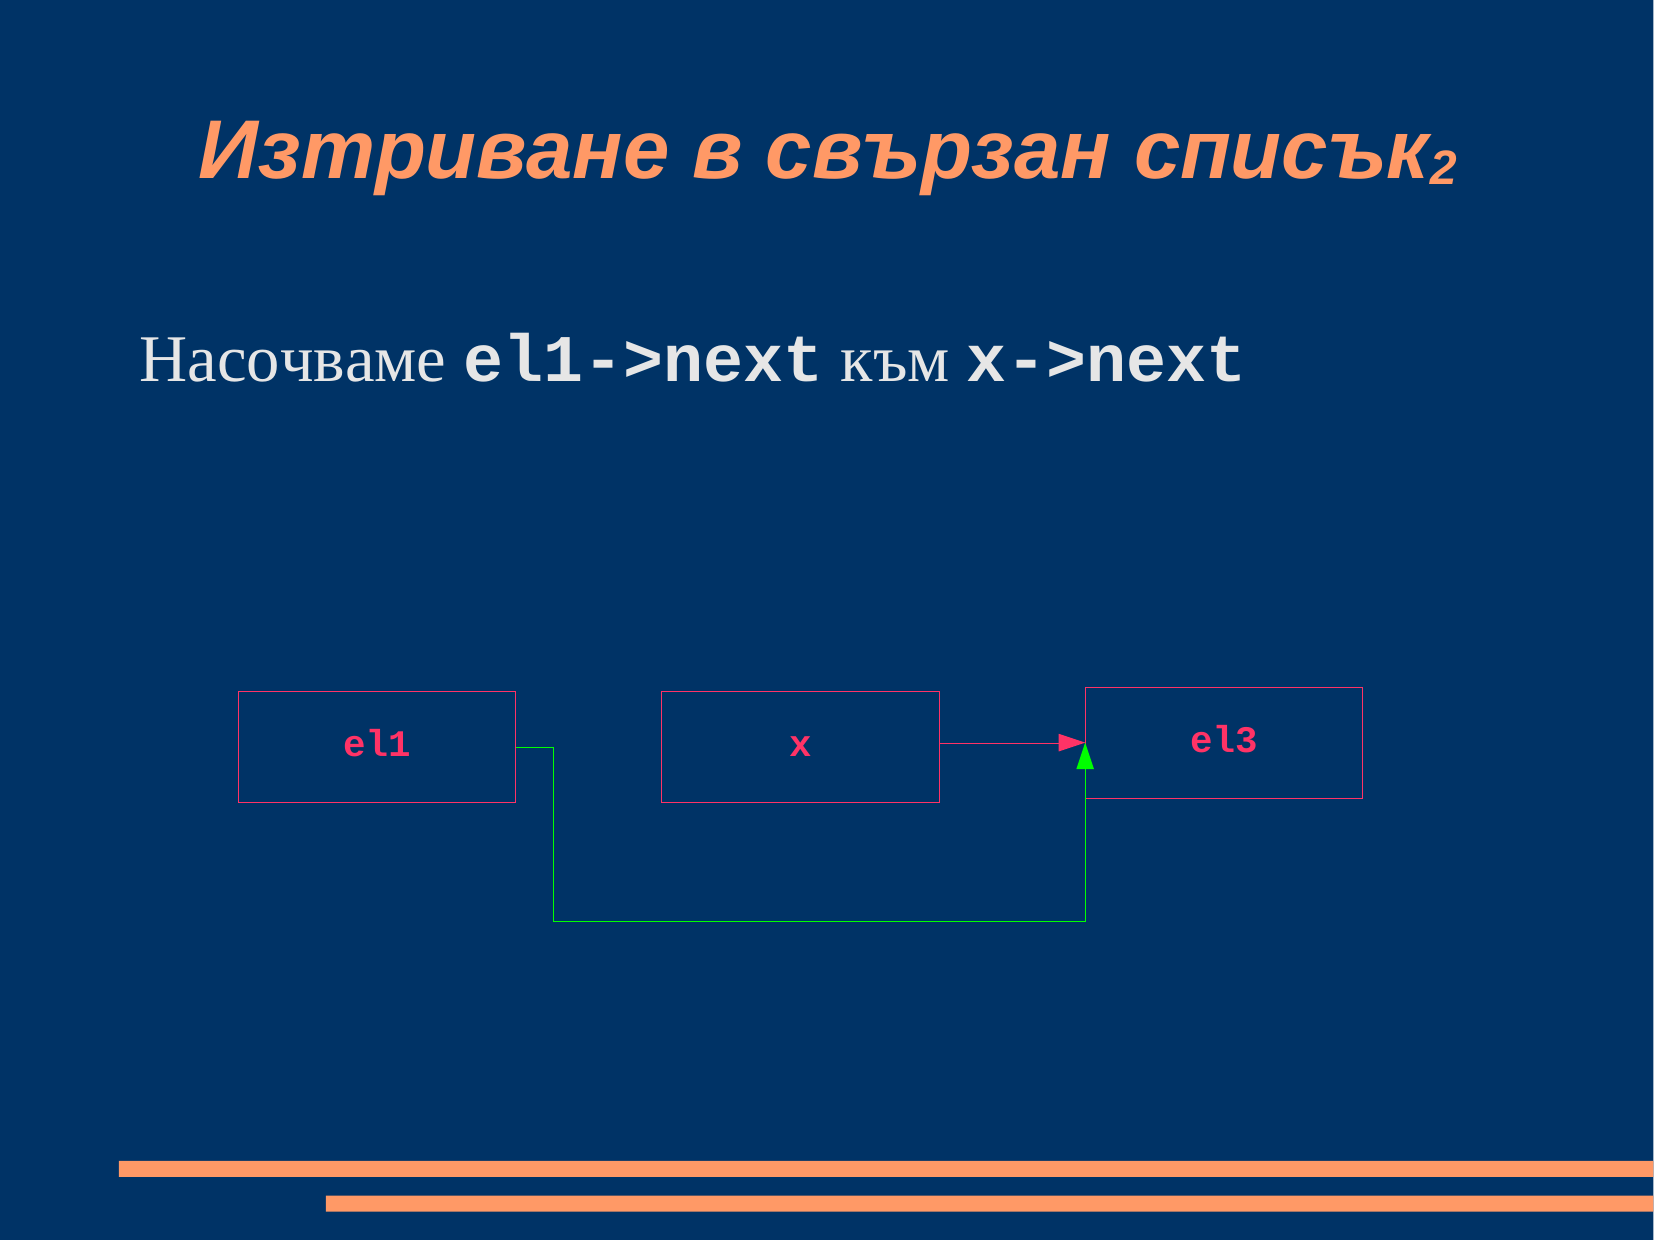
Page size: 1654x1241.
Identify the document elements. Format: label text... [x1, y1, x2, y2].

list Насочваме el1->next към x->next [121, 322, 1561, 1133]
text_box el1 [238, 691, 516, 803]
title Изтриване в свързан списък2 [121, 46, 1534, 254]
text_box el3 [1085, 687, 1363, 799]
text_box x [661, 691, 940, 803]
